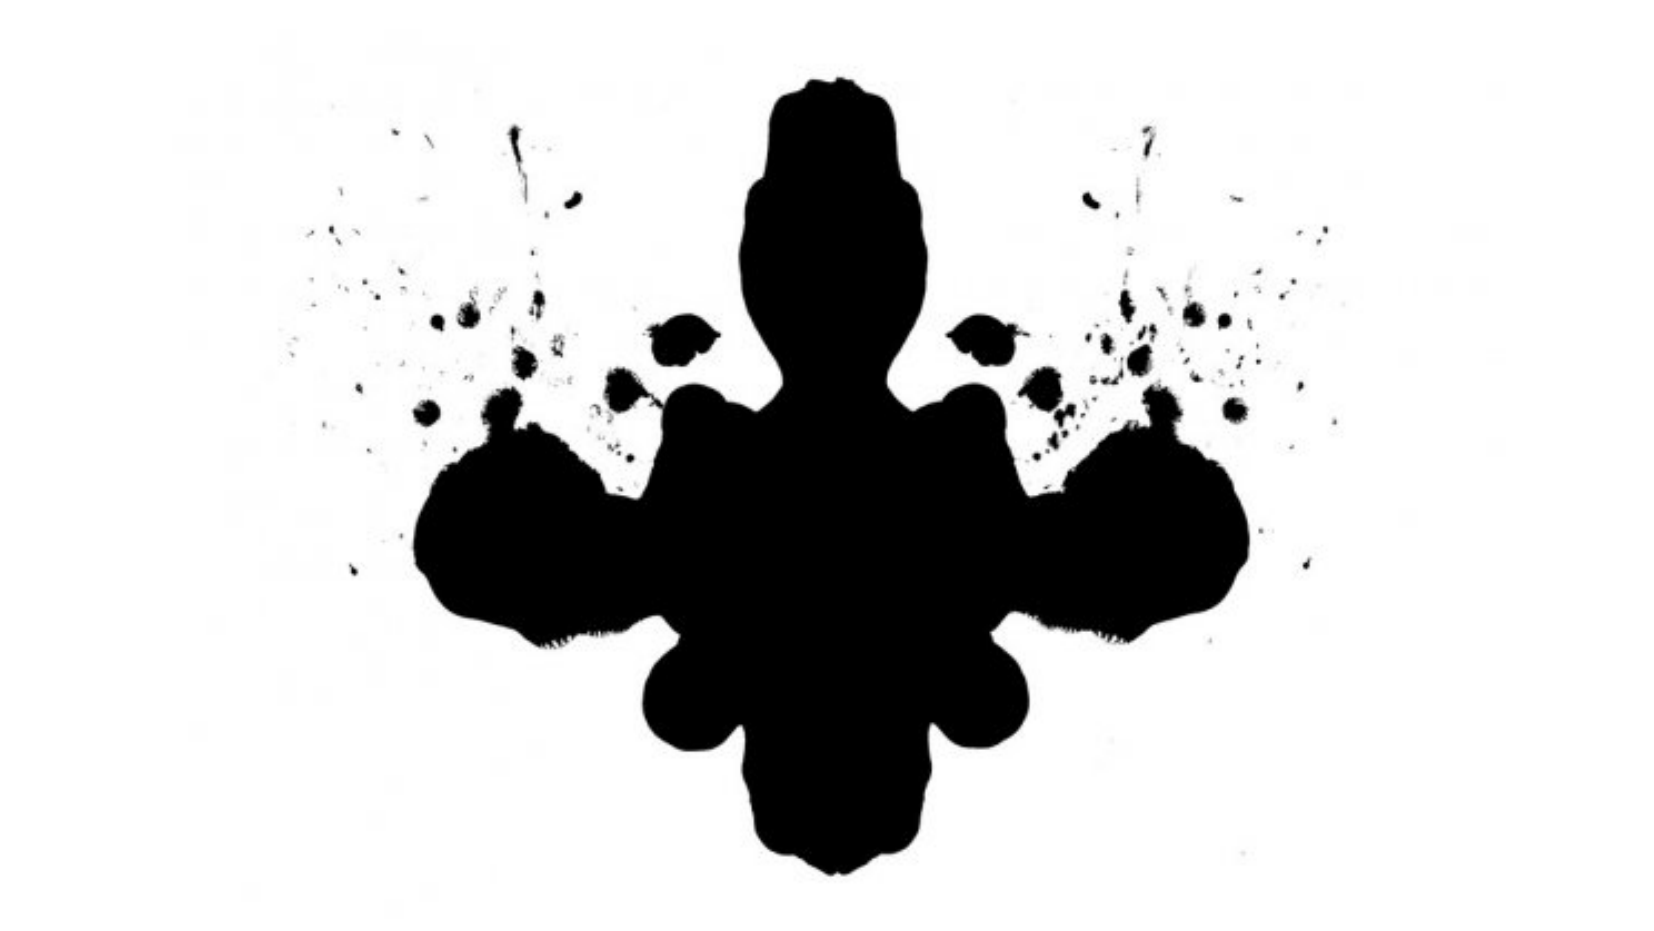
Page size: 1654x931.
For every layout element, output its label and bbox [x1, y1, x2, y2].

picture [172, 29, 1506, 919]
